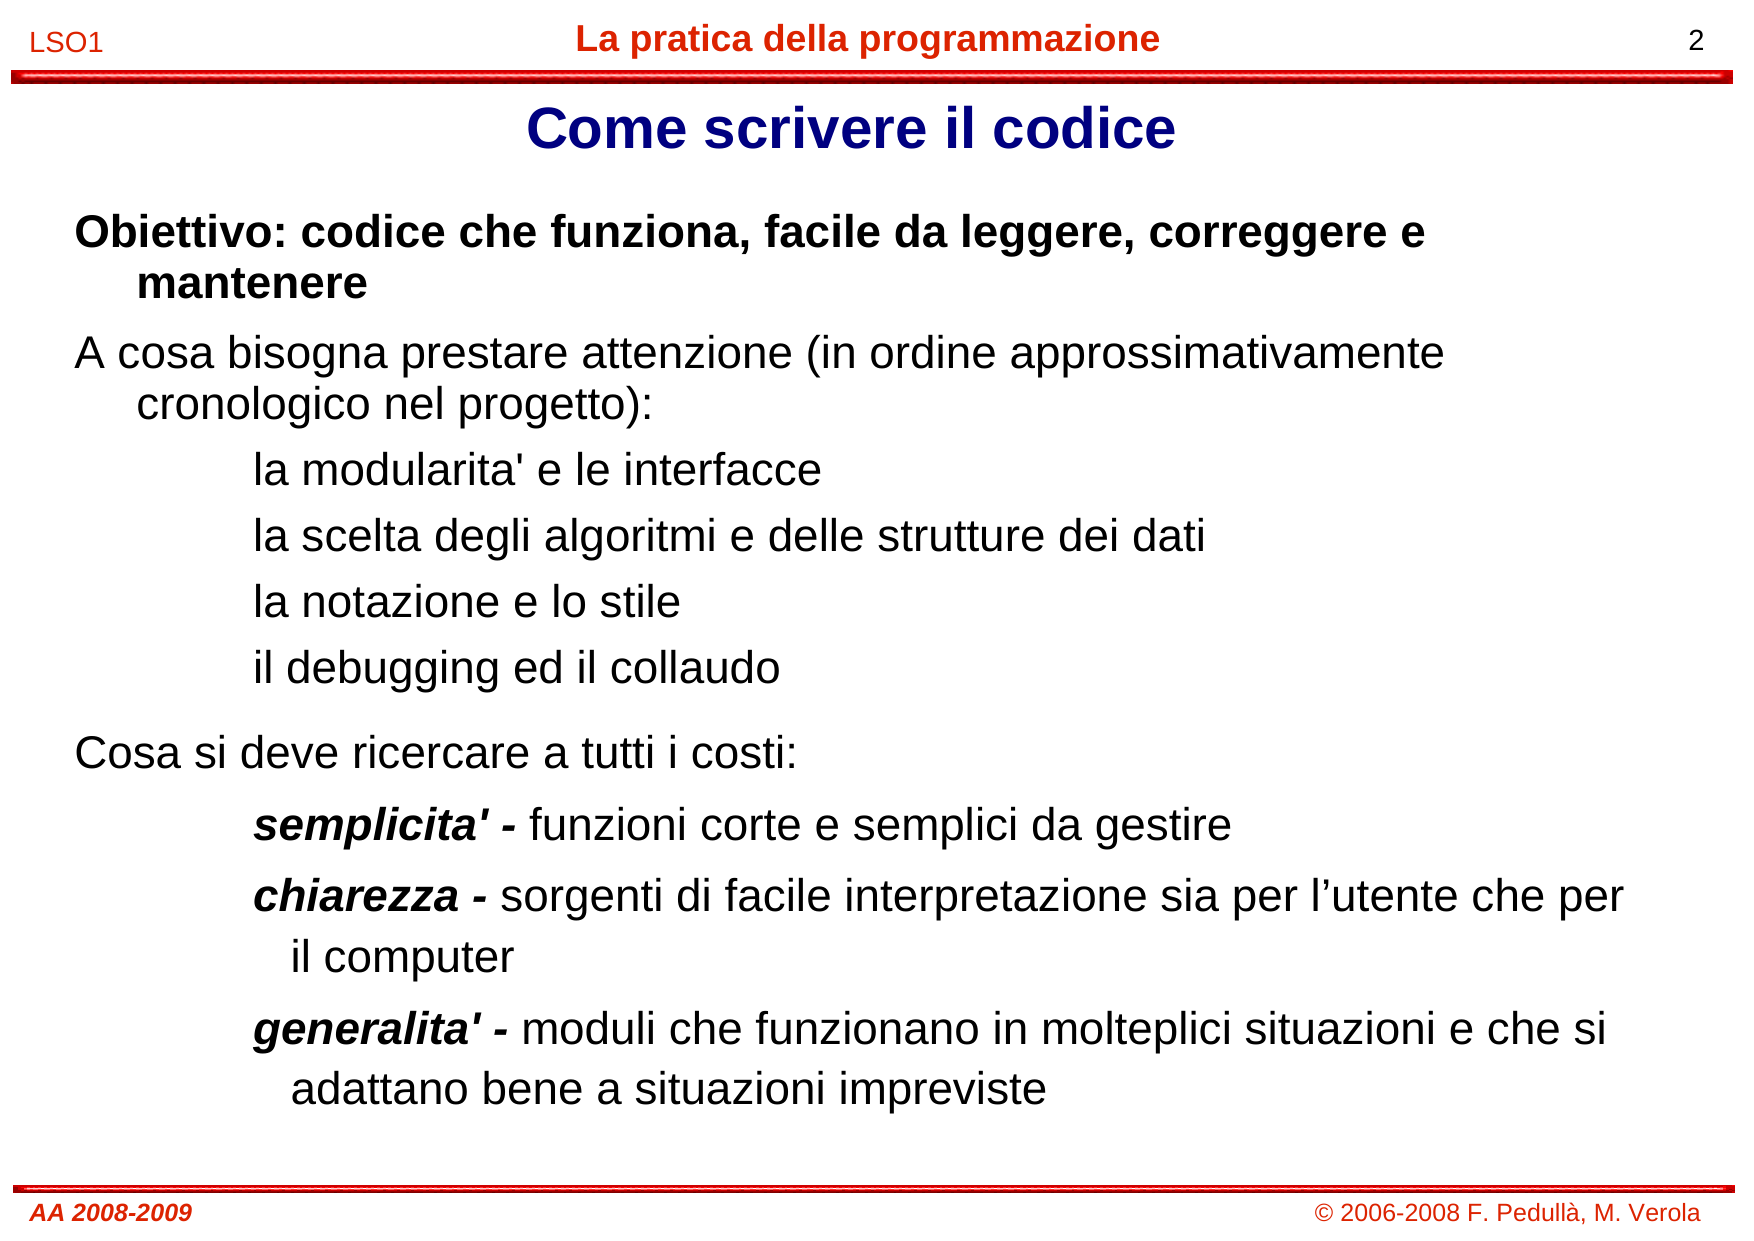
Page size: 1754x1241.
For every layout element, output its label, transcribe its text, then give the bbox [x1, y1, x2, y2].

list Obiettivo: codice che funziona, facile da leggere, correggere e mantenere A cosa bisogna prestare attenzione (in ordine approssimativamente cronologico nel progetto): la modularita' e le interfacce la scelta degli algoritmi e delle strutture dei dati la notazione e lo stile il debugging ed il collaudo Cosa si deve ricercare a tutti i costi: semplicita' - funzioni corte e semplici da gestire chiarezza - sorgenti di facile interpretazione sia per l’utente che per il computer generalita' - moduli che funzionano in molteplici situazioni e che si adattano bene a situazioni impreviste [65, 206, 1657, 1169]
text_box Come scrivere il codice [380, 92, 1324, 181]
picture [13, 1185, 1735, 1193]
picture [11, 70, 1733, 84]
